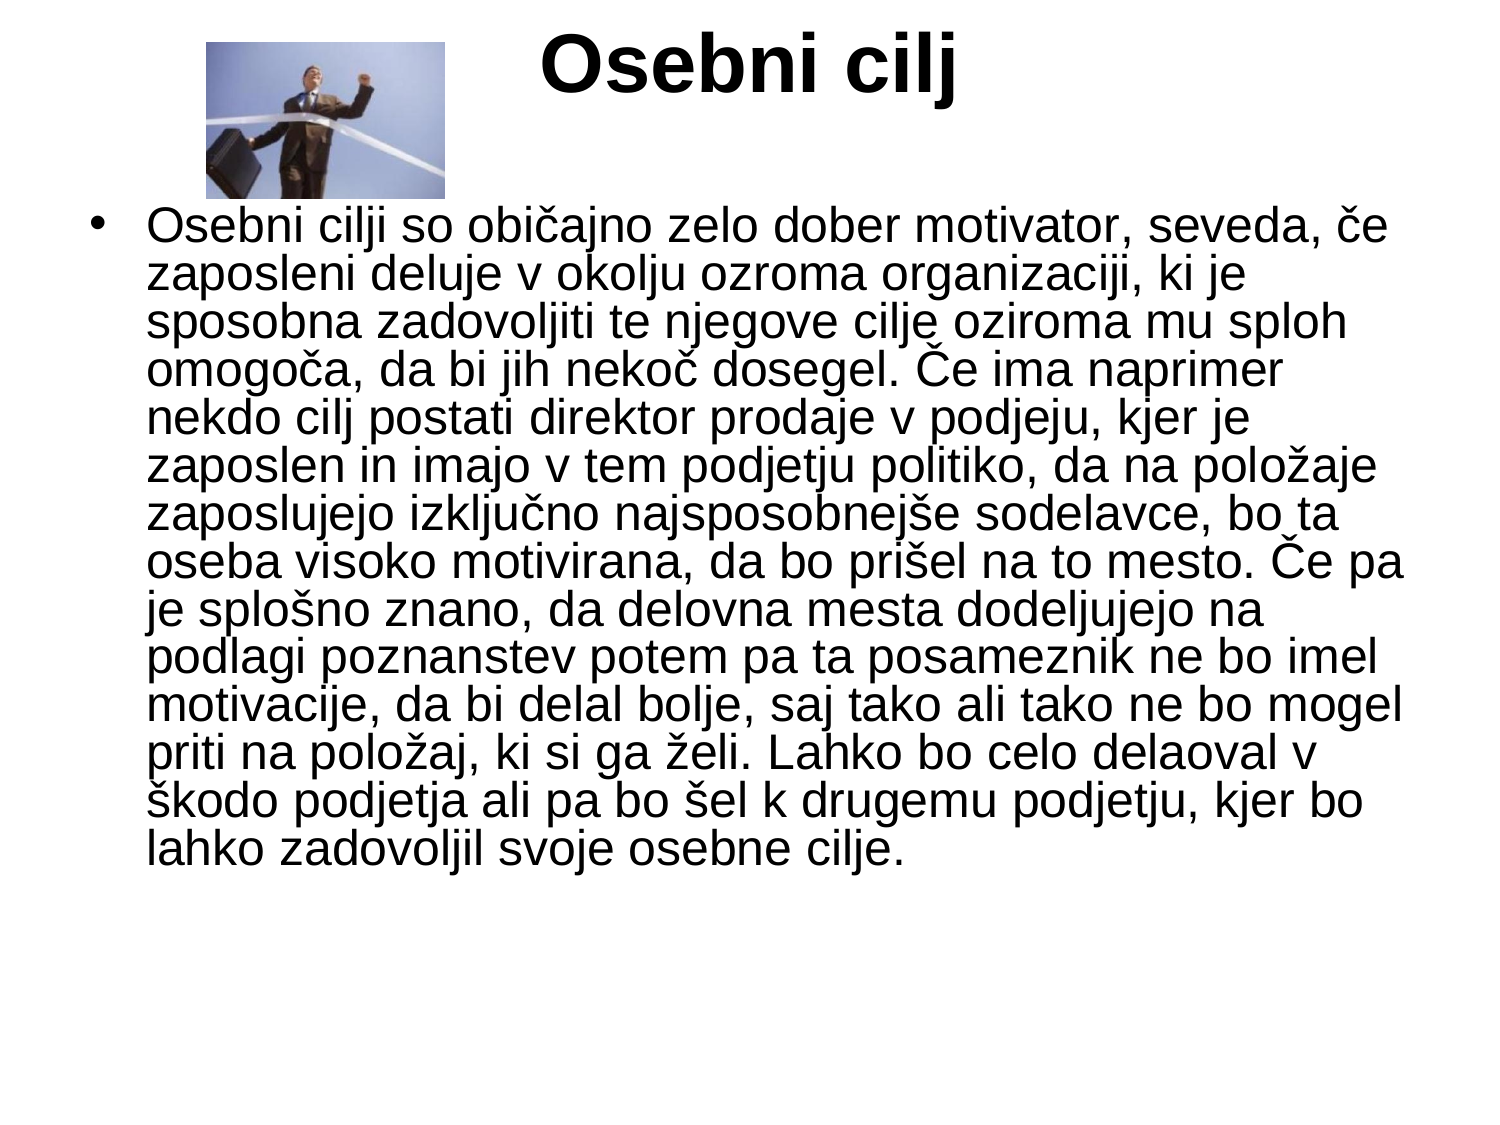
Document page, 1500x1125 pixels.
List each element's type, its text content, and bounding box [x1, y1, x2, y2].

title Osebni cilj [75, 1, 1426, 196]
picture [206, 42, 445, 199]
list Osebni cilji so običajno zelo dober motivator, seveda, če zaposleni deluje v okolju ozroma organizaciji, ki je sposobna zadovoljiti te njegove cilje oziroma mu sploh omogoča, da bi jih nekoč dosegel. Če ima naprimer nekdo cilj postati direktor prodaje v podjeju, kjer je zaposlen in imajo v tem podjetju politiko, da na položaje zaposlujejo izključno najsposobnejše sodelavce, bo ta oseba visoko motivirana, da bo prišel na to mesto. Če pa je splošno znano, da delovna mesta dodeljujejo na podlagi poznanstev potem pa ta posameznik ne bo imel motivacije, da bi delal bolje, saj tako ali tako ne bo mogel priti na položaj, ki si ga želi. Lahko bo celo delaoval v škodo podjetja ali pa bo šel k drugemu podjetju, kjer bo lahko zadovoljil svoje osebne cilje. [75, 196, 1426, 1006]
